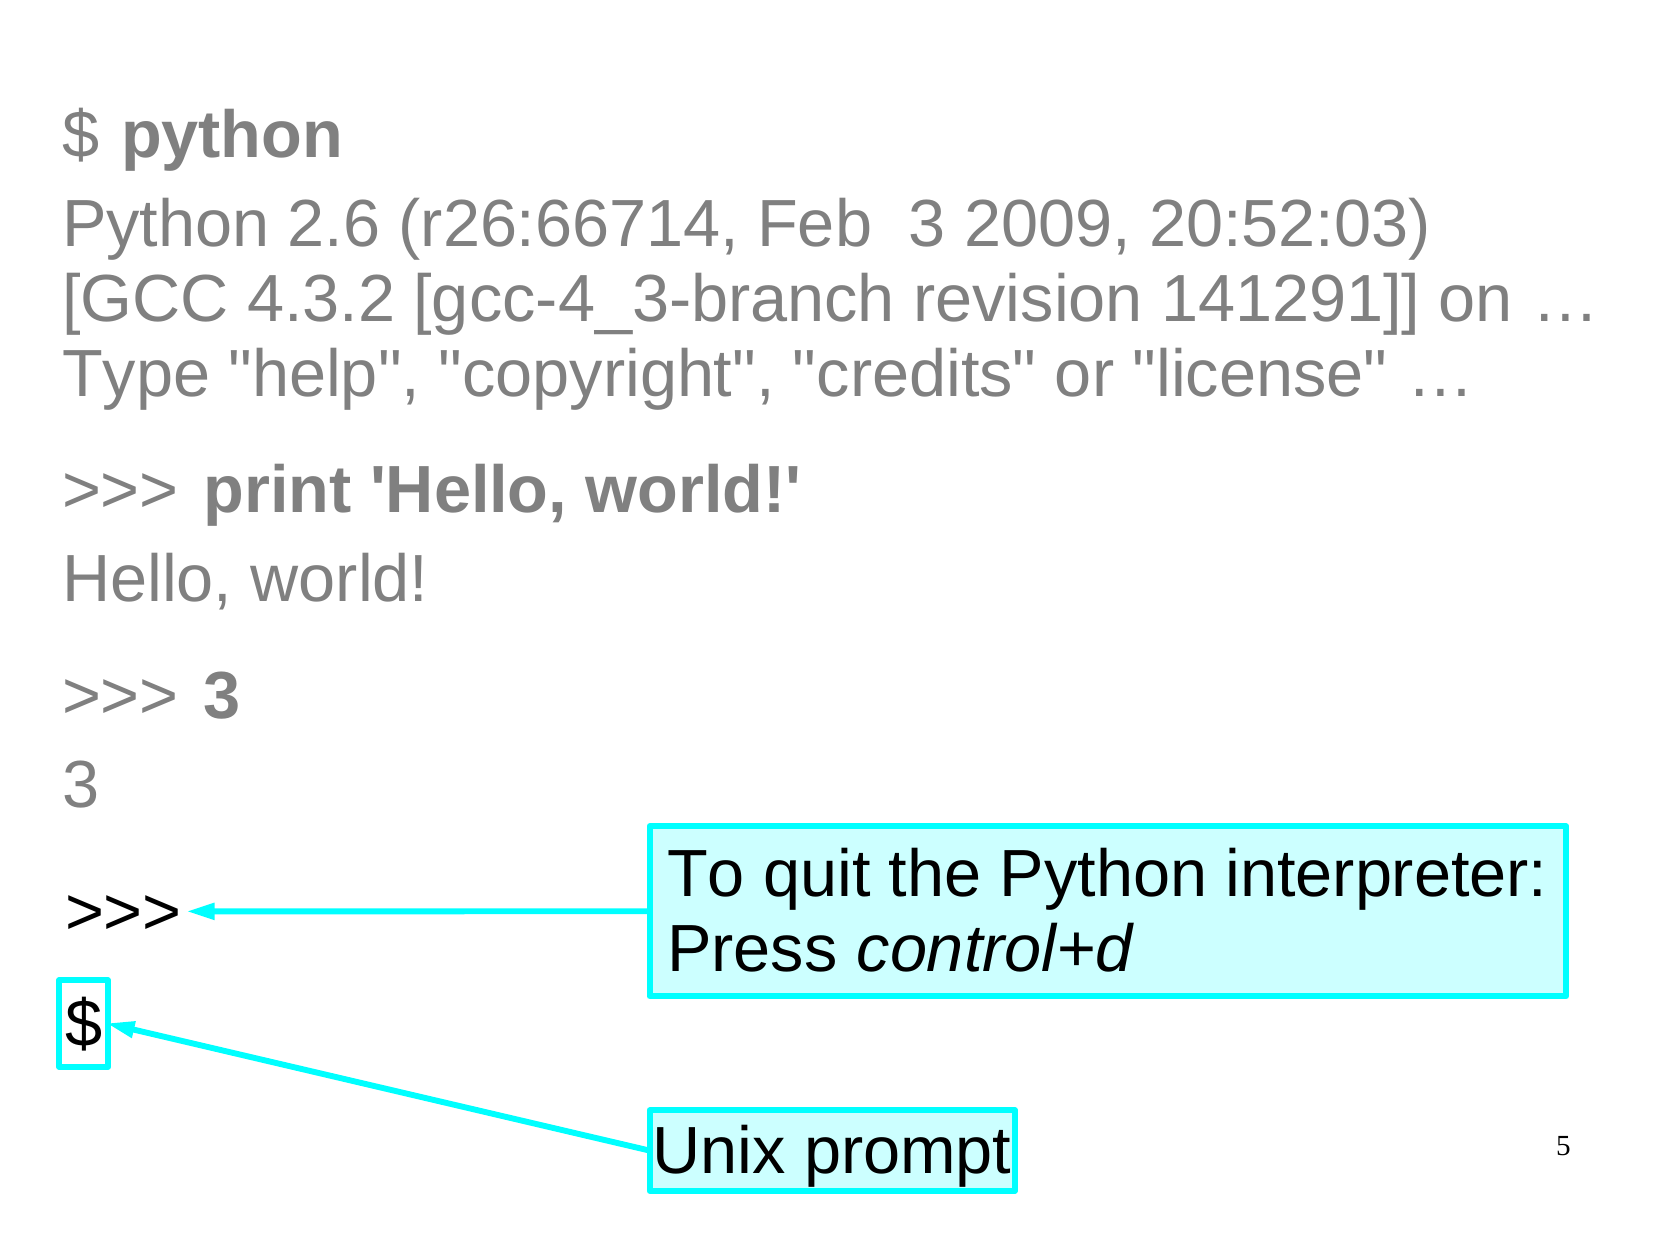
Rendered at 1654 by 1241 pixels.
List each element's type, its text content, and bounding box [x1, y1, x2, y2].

text_box Python 2.6 (r26:66714, Feb 3 2009, 20:52:03) [GCC 4.3.2 [gcc-4_3-branch revision 141291]] on … Type "help", "copyright", "credits" or "license" … [59, 183, 1603, 414]
text_box print 'Hello, world!' [200, 448, 806, 530]
text_box Hello, world! [59, 537, 432, 619]
text_box 3 [59, 744, 103, 826]
text_box >>> [59, 655, 183, 737]
text_box $ [59, 94, 103, 176]
text_box >>> [59, 448, 183, 530]
text_box python [118, 94, 347, 176]
text_box >>> [59, 868, 188, 955]
text_box To quit the Python interpreter: Press control+d [649, 826, 1567, 997]
text_box 3 [200, 655, 244, 737]
text_box $ [59, 980, 109, 1067]
text_box Unix prompt [649, 1110, 1015, 1191]
